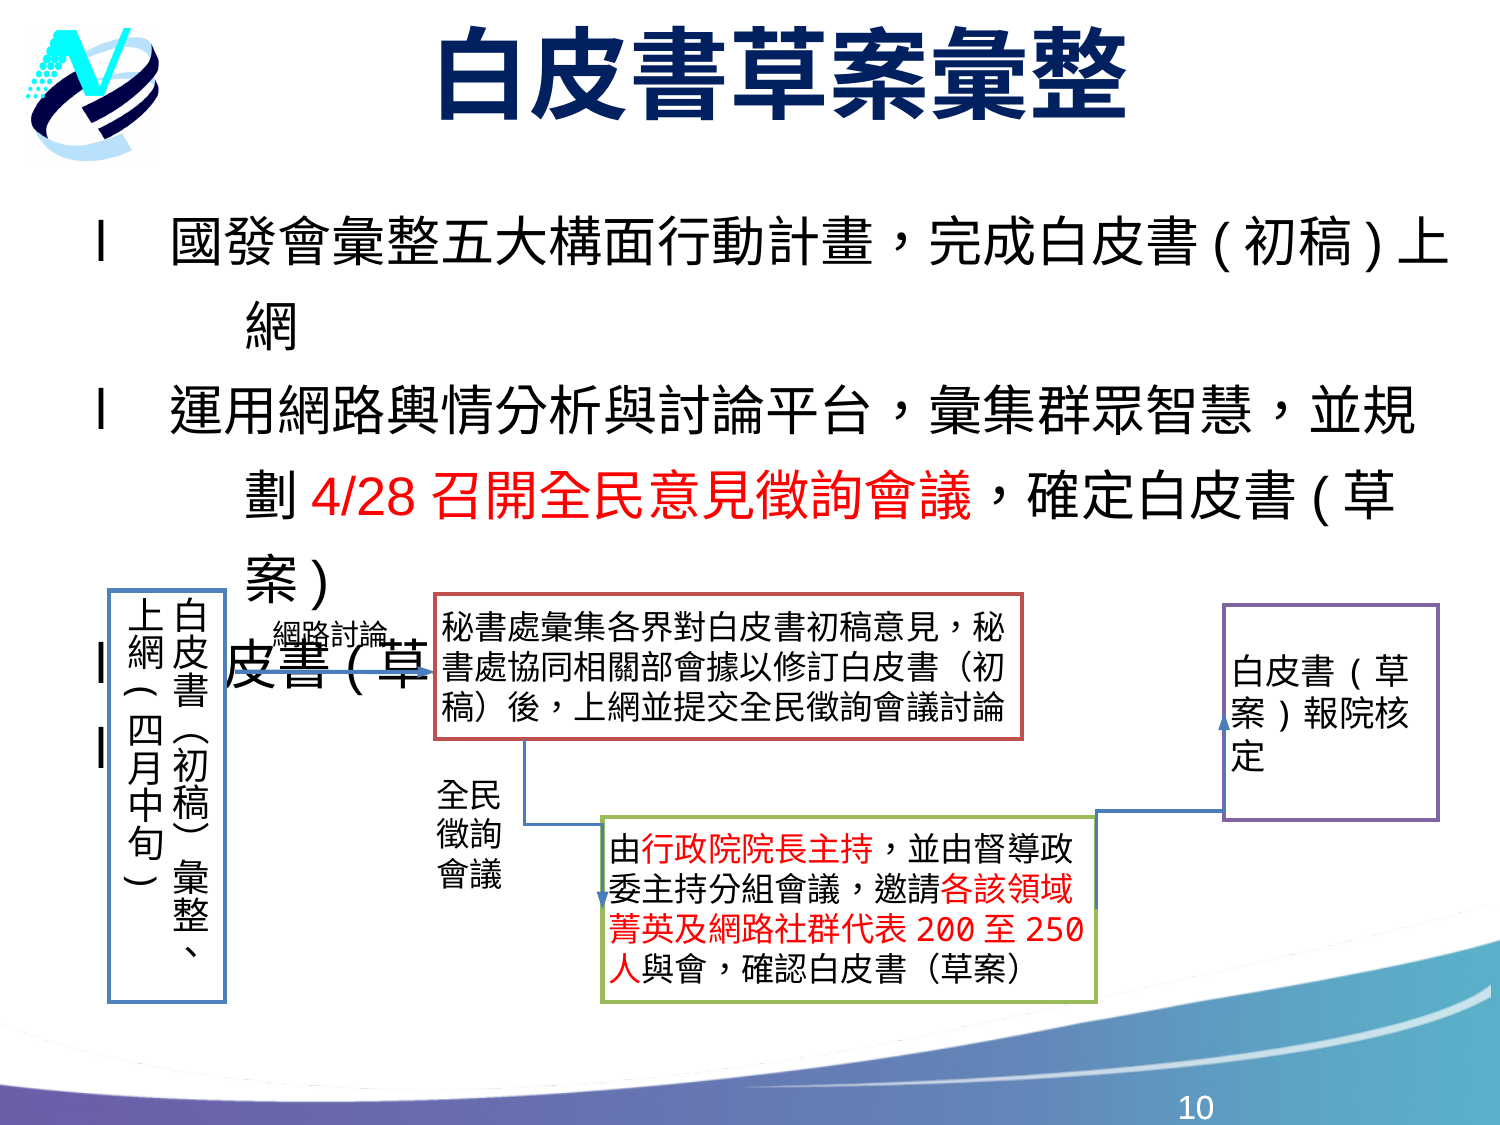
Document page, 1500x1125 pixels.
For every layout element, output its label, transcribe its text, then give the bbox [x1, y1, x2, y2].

text_box 網路討論 [235, 604, 427, 664]
title 白皮書草案彙整 [0, 0, 1500, 158]
text_box 全民徵詢會議 [420, 766, 520, 903]
text_box 白皮書（初稿）彙整、上網(四月中旬) [109, 590, 226, 1002]
text_box 由行政院院長主持，並由督導政委主持分組會議，邀請各該領域菁英及網路社群代表200至250人與會，確認白皮書（草案） [602, 816, 1097, 1003]
text_box 白皮書(草案)報院核定 [1224, 605, 1438, 820]
list 國發會彙整五大構面行動計畫，完成白皮書(初稿)上網 運用網路輿情分析與討論平台，彙集群眾智慧，並規劃4/28召開全民意見徵詢會議，確定白皮書(草案) 白皮書(草案)報院核定 [79, 180, 1469, 1044]
text_box 秘書處彙集各界對白皮書初稿意見，秘書處協同相關部會據以修訂白皮書（初稿）後，上網並提交全民徵詢會議討論 [435, 594, 1022, 740]
